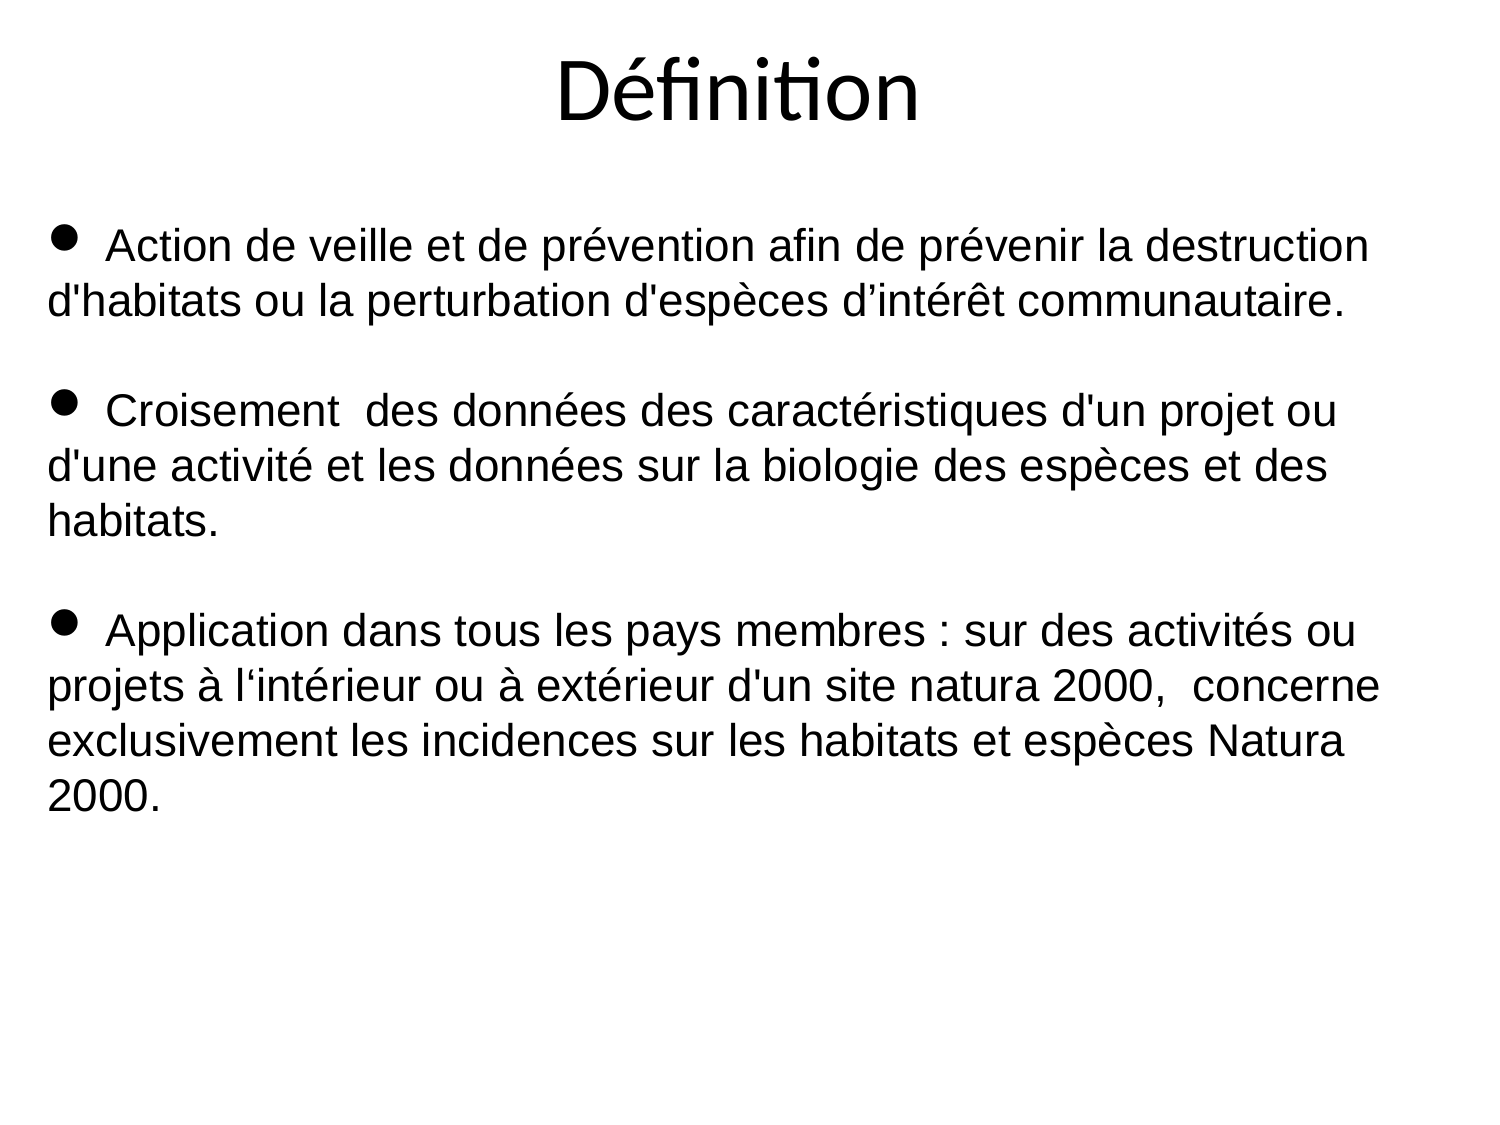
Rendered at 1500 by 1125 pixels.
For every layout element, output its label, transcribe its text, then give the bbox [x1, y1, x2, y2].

text_box Définition [75, 21, 1423, 257]
text_box Action de veille et de prévention afin de prévenir la destruction d'habitats ou la perturbation d'espèces d’intérêt communautaire. Croisement des données des caractéristiques d'un projet ou d'une activité et les données sur la biologie des espèces et des habitats. Application dans tous les pays membres : sur des activités ou projets à l‘intérieur ou à extérieur d'un site natura 2000, concerne exclusivement les incidences sur les habitats et espèces Natura 2000. [32, 88, 1418, 929]
